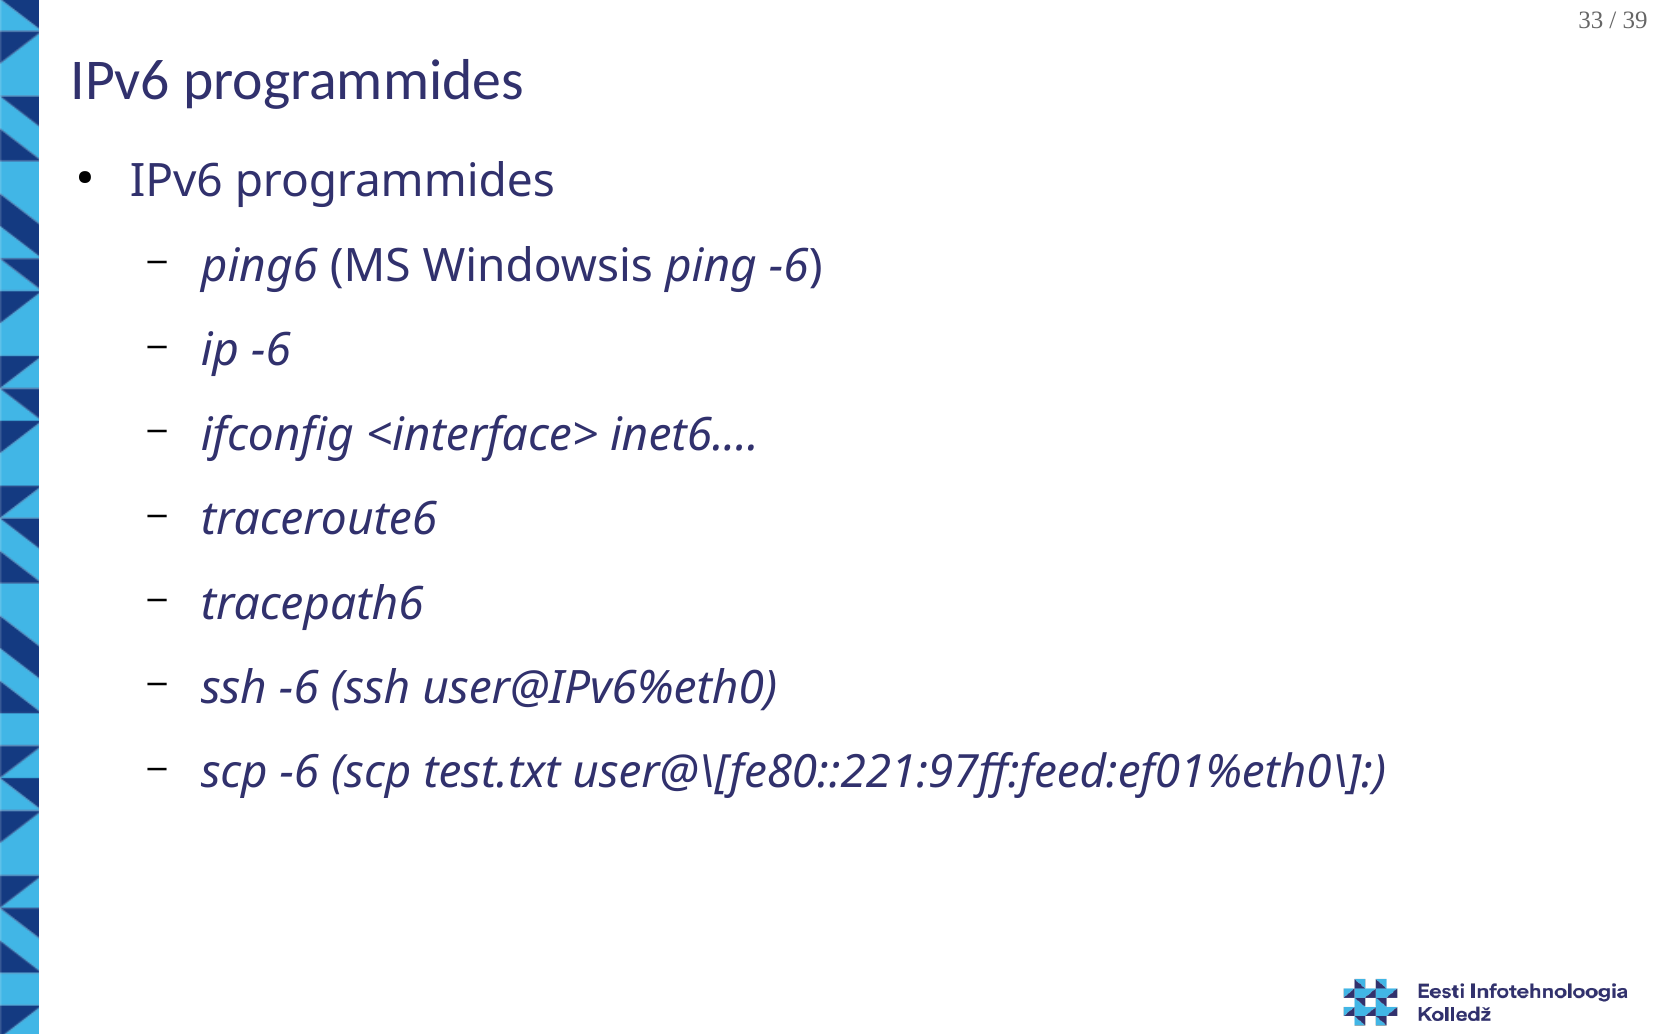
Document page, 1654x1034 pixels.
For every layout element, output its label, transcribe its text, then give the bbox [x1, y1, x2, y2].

title IPv6 programmides [70, 41, 1630, 130]
list IPv6 programmides ping6 (MS Windowsis ping -6) ip -6 ifconfig <interface> inet6.... traceroute6 tracepath6 ssh -6 (ssh user@IPv6%eth0) scp -6 (scp test.txt user@\[fe80::221:97ff:feed:ef01%eth0\]:) [59, 147, 1625, 841]
